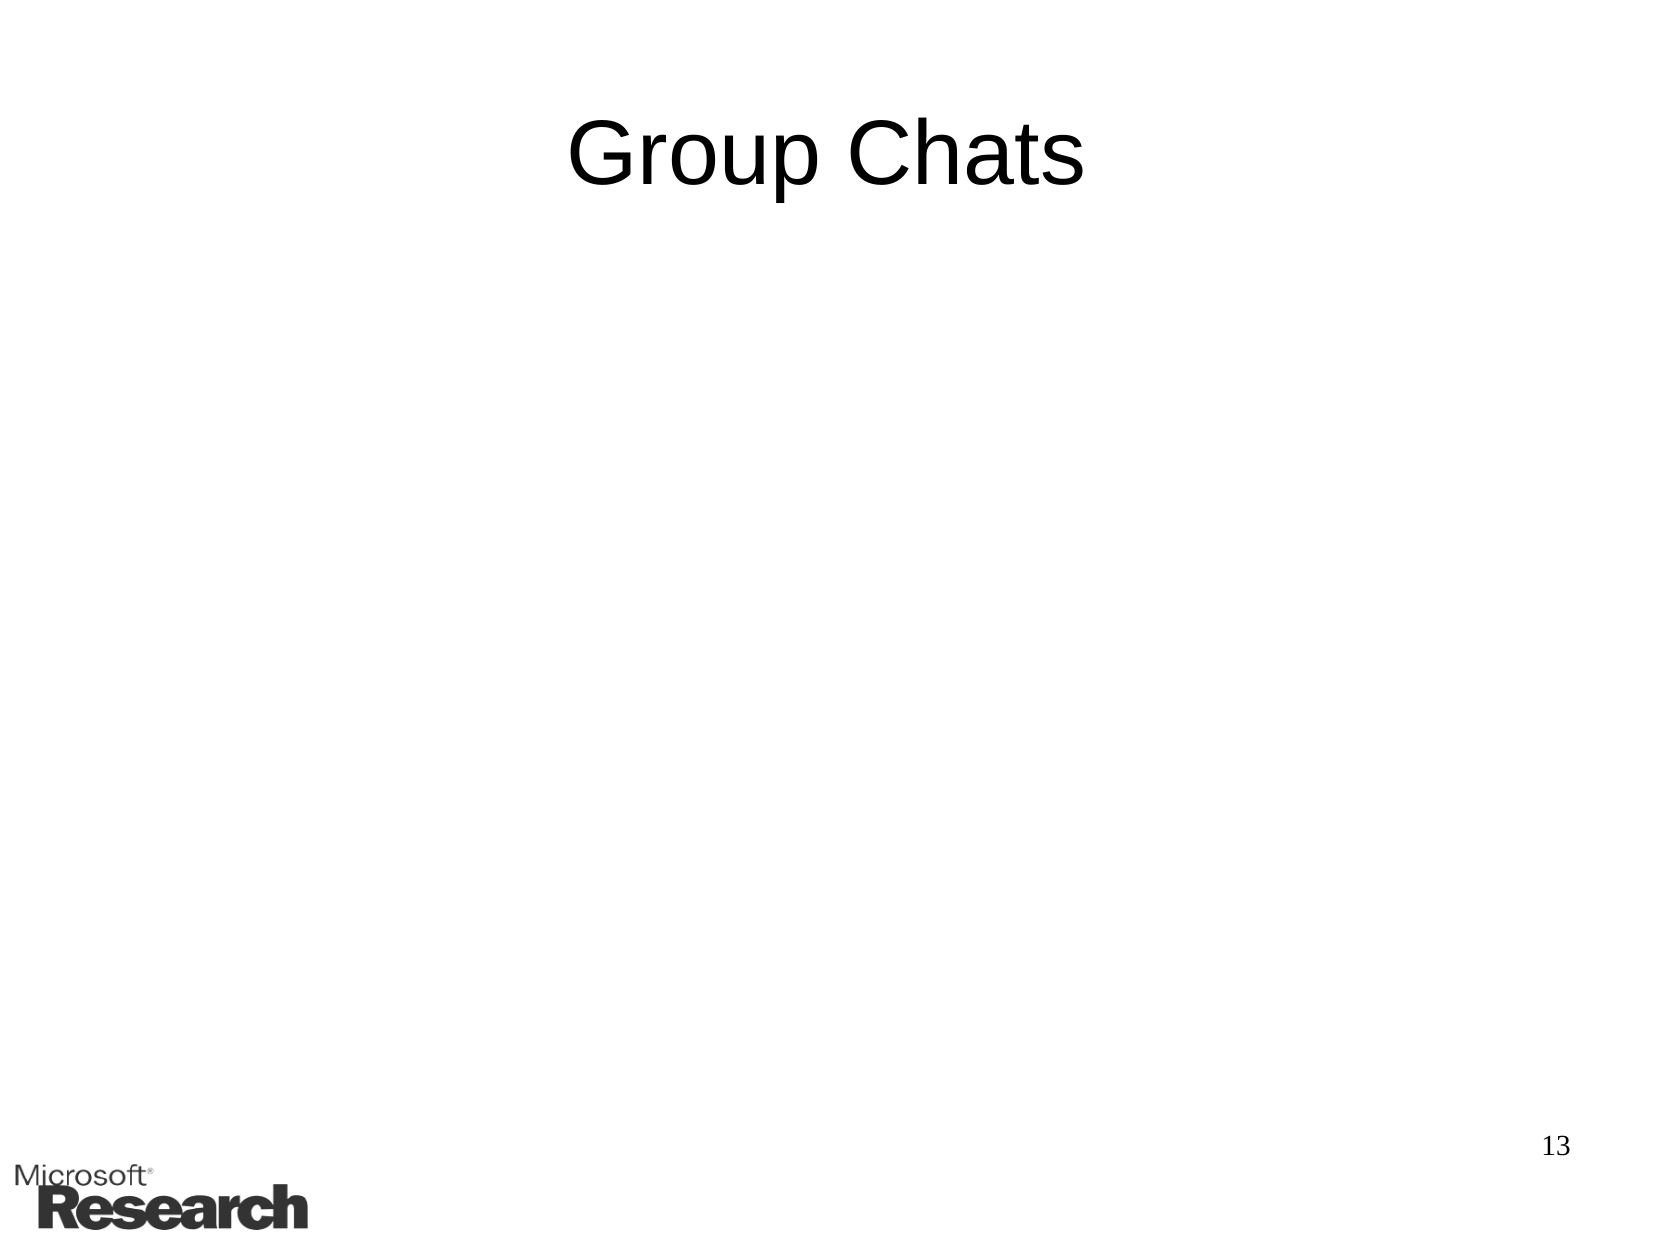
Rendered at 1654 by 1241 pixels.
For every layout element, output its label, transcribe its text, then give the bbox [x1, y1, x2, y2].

picture [5, 1148, 322, 1241]
title Group Chats [82, 49, 1571, 257]
